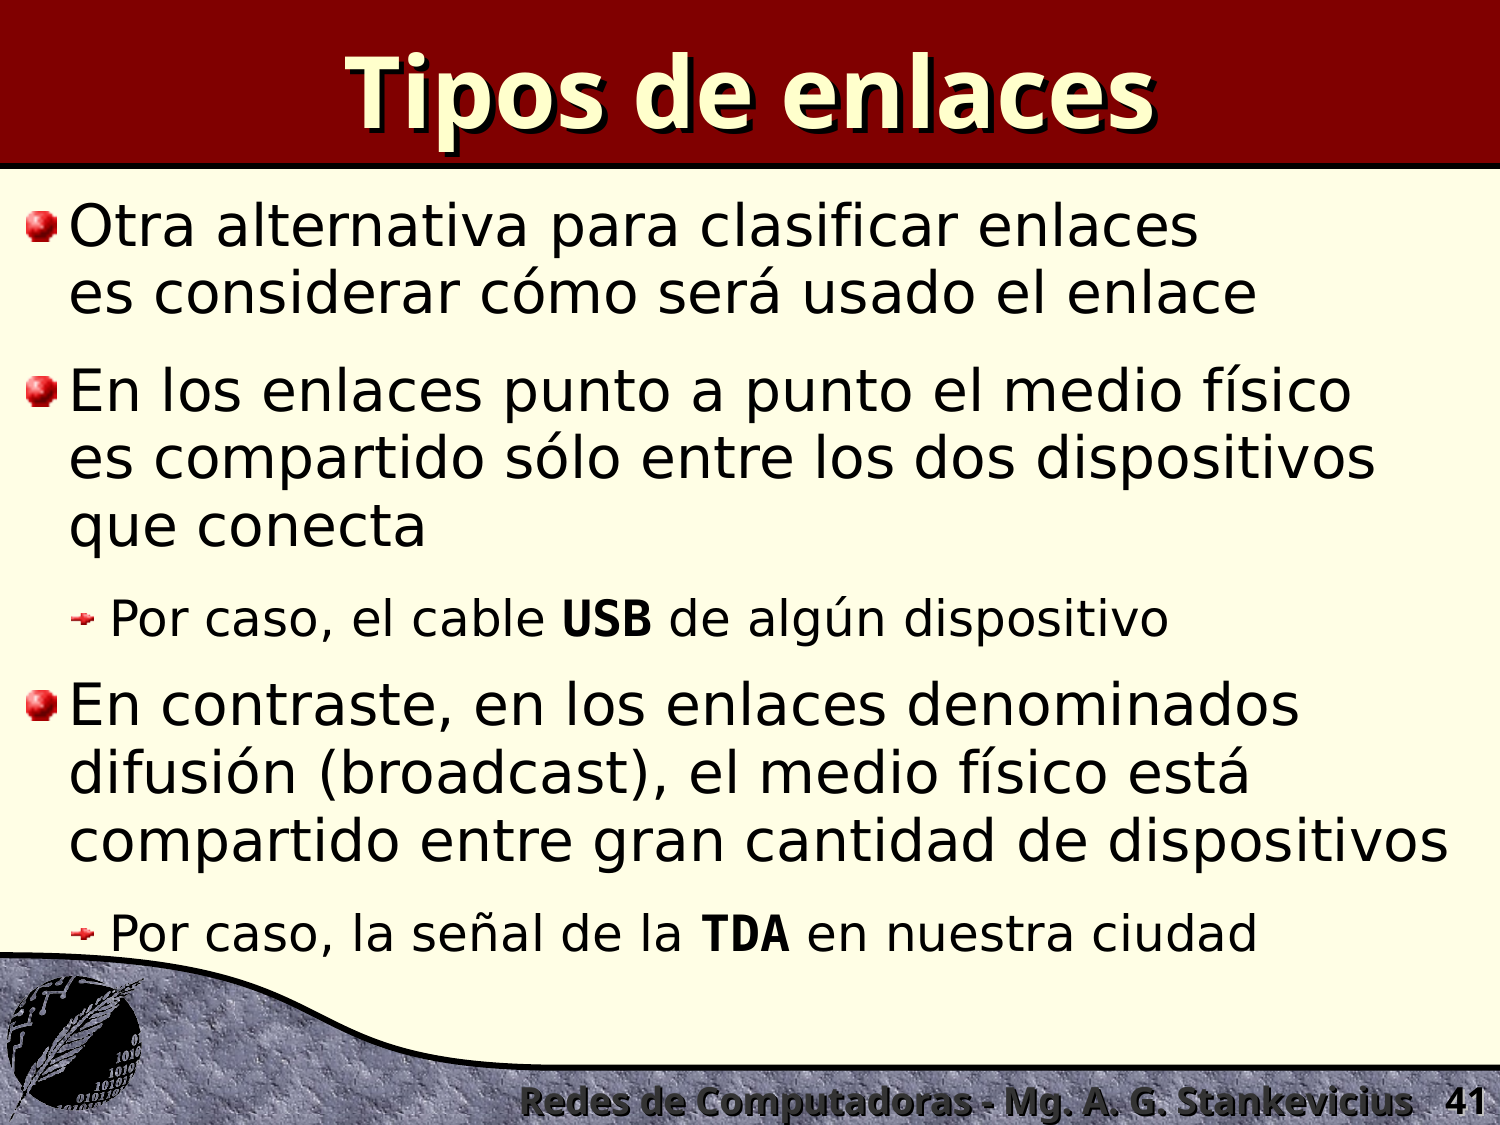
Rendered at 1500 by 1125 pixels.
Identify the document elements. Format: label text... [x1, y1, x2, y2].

list Otra alternativa para clasificar enlaces es considerar cómo será usado el enlace En los enlaces punto a punto el medio físico es compartido sólo entre los dos dispositivos que conecta Por caso, el cable USB de algún dispositivo En contraste, en los enlaces denominados difusión (broadcast), el medio físico está compartido entre gran cantidad de dispositivos Por caso, la señal de la TDA en nuestra ciudad [11, 192, 1486, 963]
picture [0, 959, 1500, 1125]
picture [790, 1100, 795, 1110]
picture [1047, 1100, 1054, 1110]
title Tipos de enlaces [15, 5, 1485, 160]
